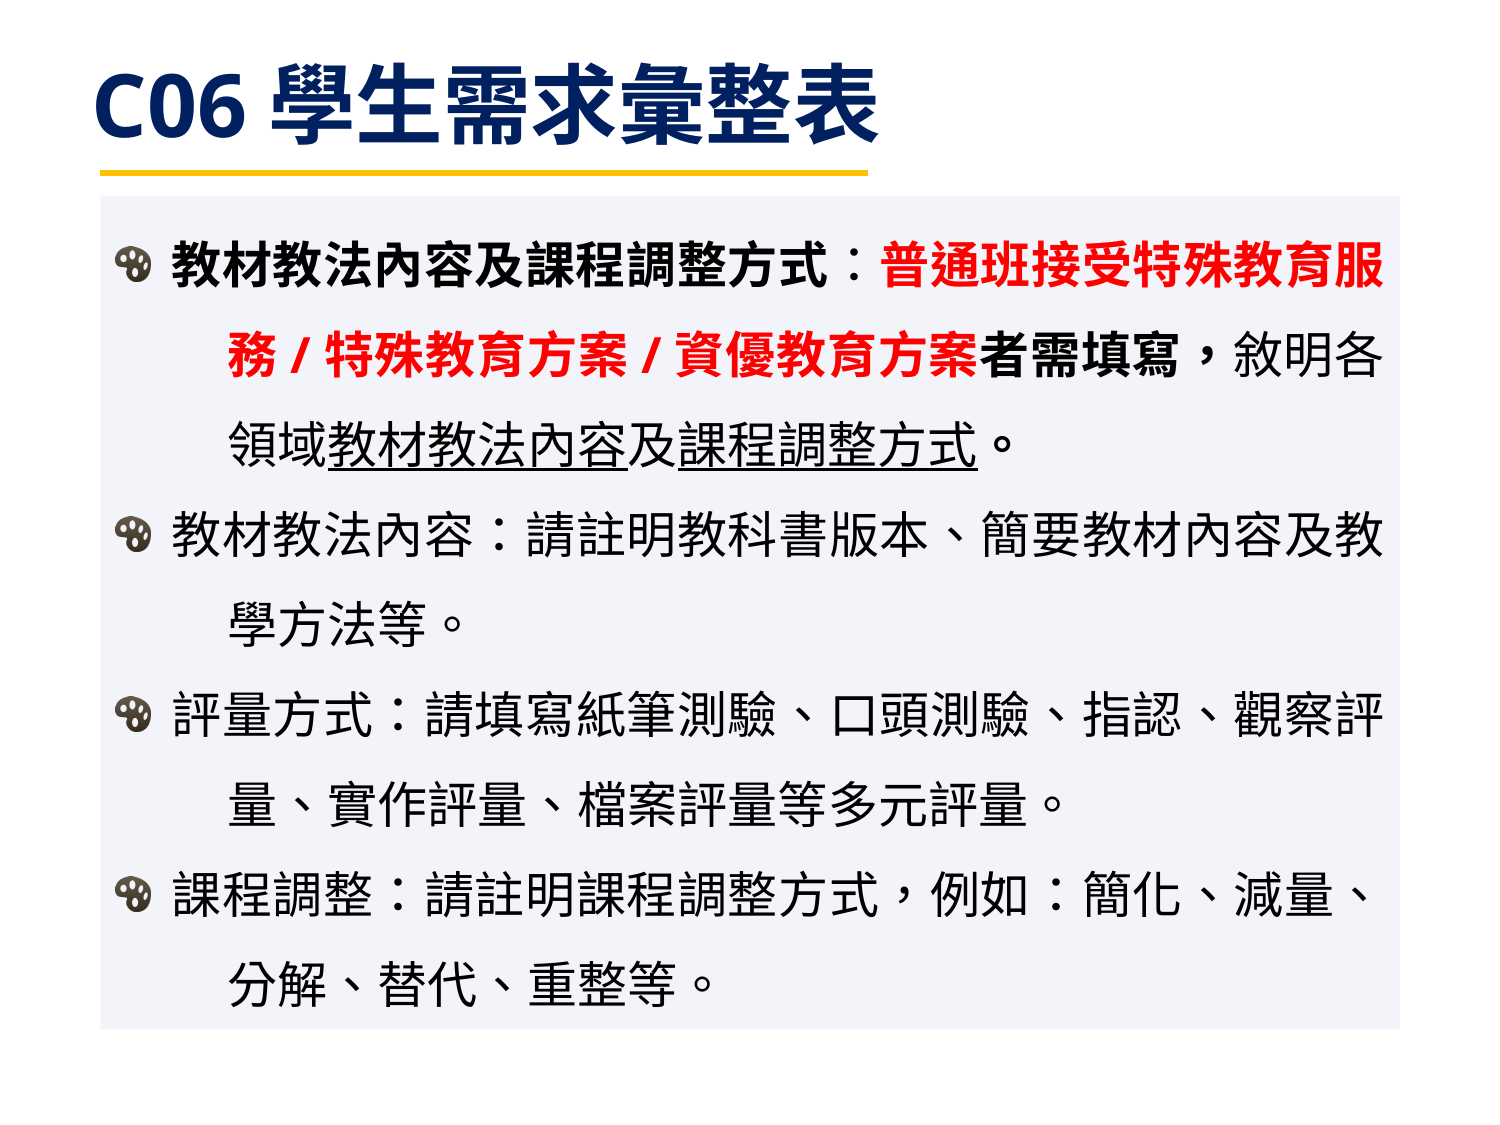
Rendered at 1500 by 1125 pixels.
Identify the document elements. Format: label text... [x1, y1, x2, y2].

text_box C06學生需求彙整表 [76, 42, 890, 164]
text_box 教材教法內容及課程調整方式：普通班接受特殊教育服務/特殊教育方案/資優教育方案者需填寫，敘明各領域教材教法內容及課程調整方式。 教材教法內容：請註明教科書版本、簡要教材內容及教學方法等。 評量方式：請填寫紙筆測驗、口頭測驗、指認、觀察評量、實作評量、檔案評量等多元評量。 課程調整：請註明課程調整方式，例如：簡化、減量、分解、替代、重整等。 [100, 196, 1400, 1030]
